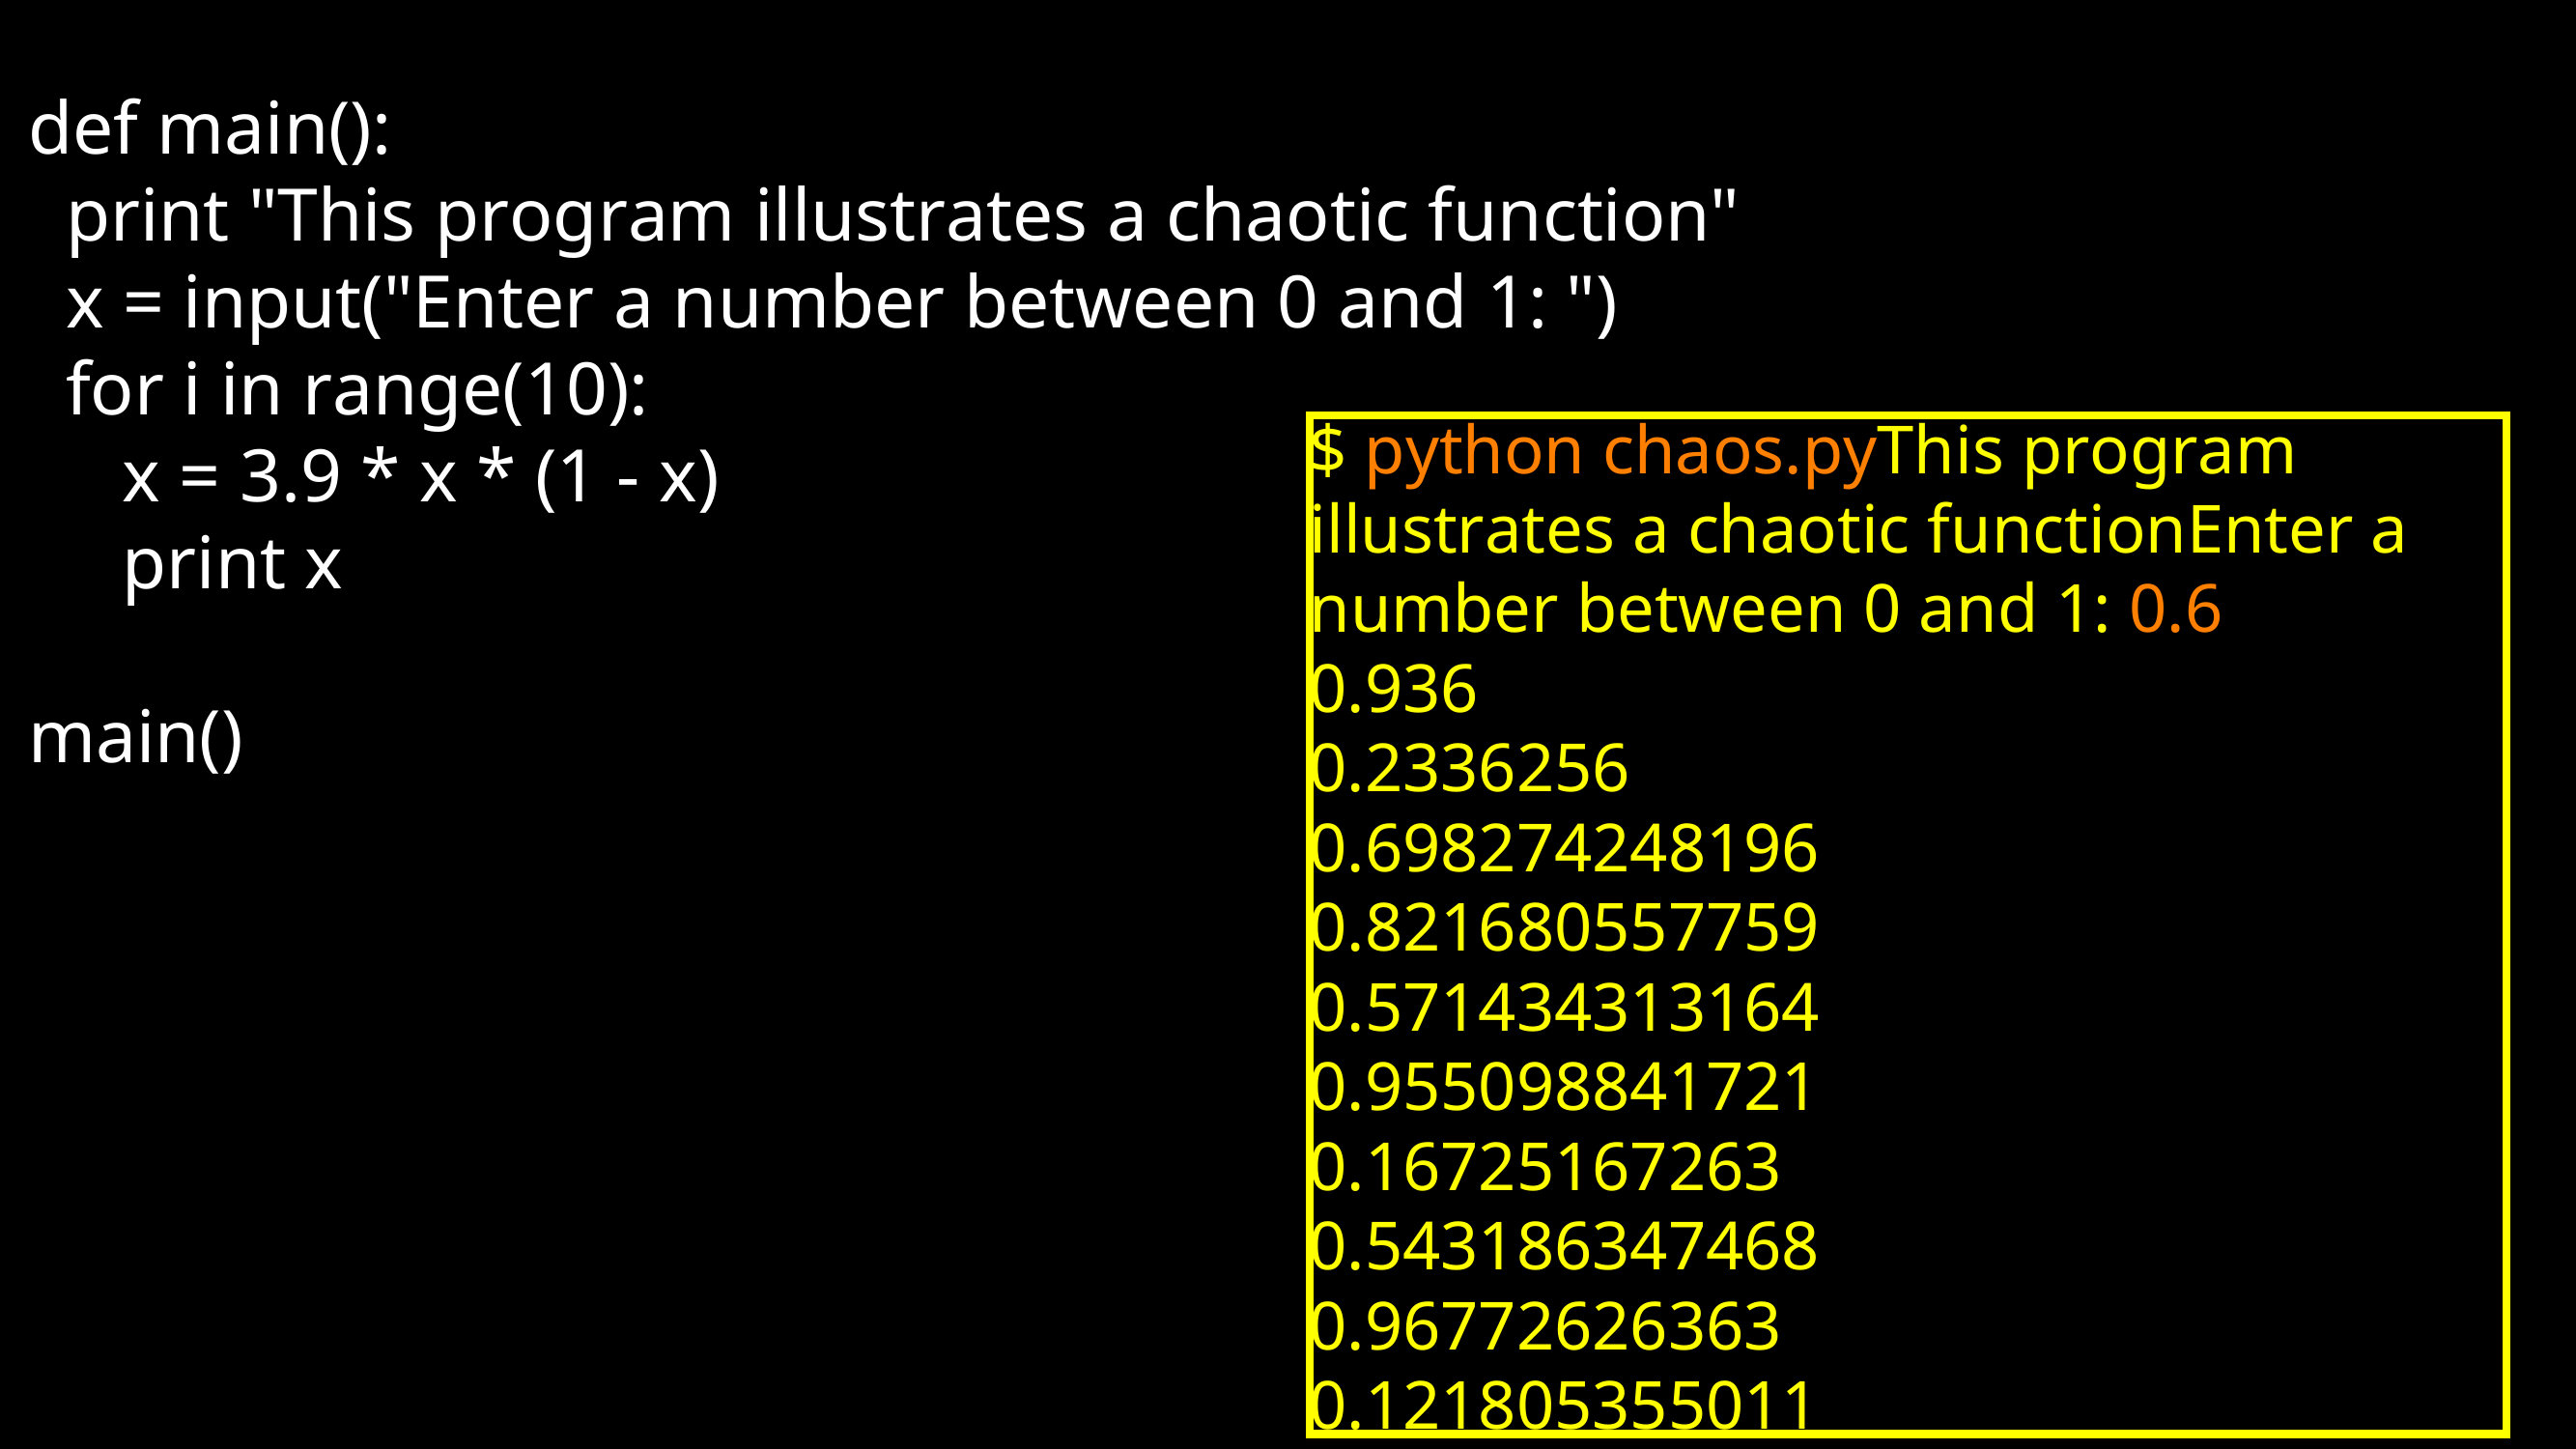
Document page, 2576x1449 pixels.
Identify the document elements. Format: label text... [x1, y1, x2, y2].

text_box def main(): print "This program illustrates a chaotic function" x = input("Enter a number between 0 and 1: ") for i in range(10): x = 3.9 * x * (1 - x) print x main() [28, 81, 1818, 778]
text_box $ python chaos.pyThis program illustrates a chaotic functionEnter a number between 0 and 1: 0.6 0.936 0.2336256 0.698274248196 0.821680557759 0.571434313164 0.955098841721 0.16725167263 0.543186347468 0.96772626363 0.121805355011 [1309, 415, 2507, 1435]
